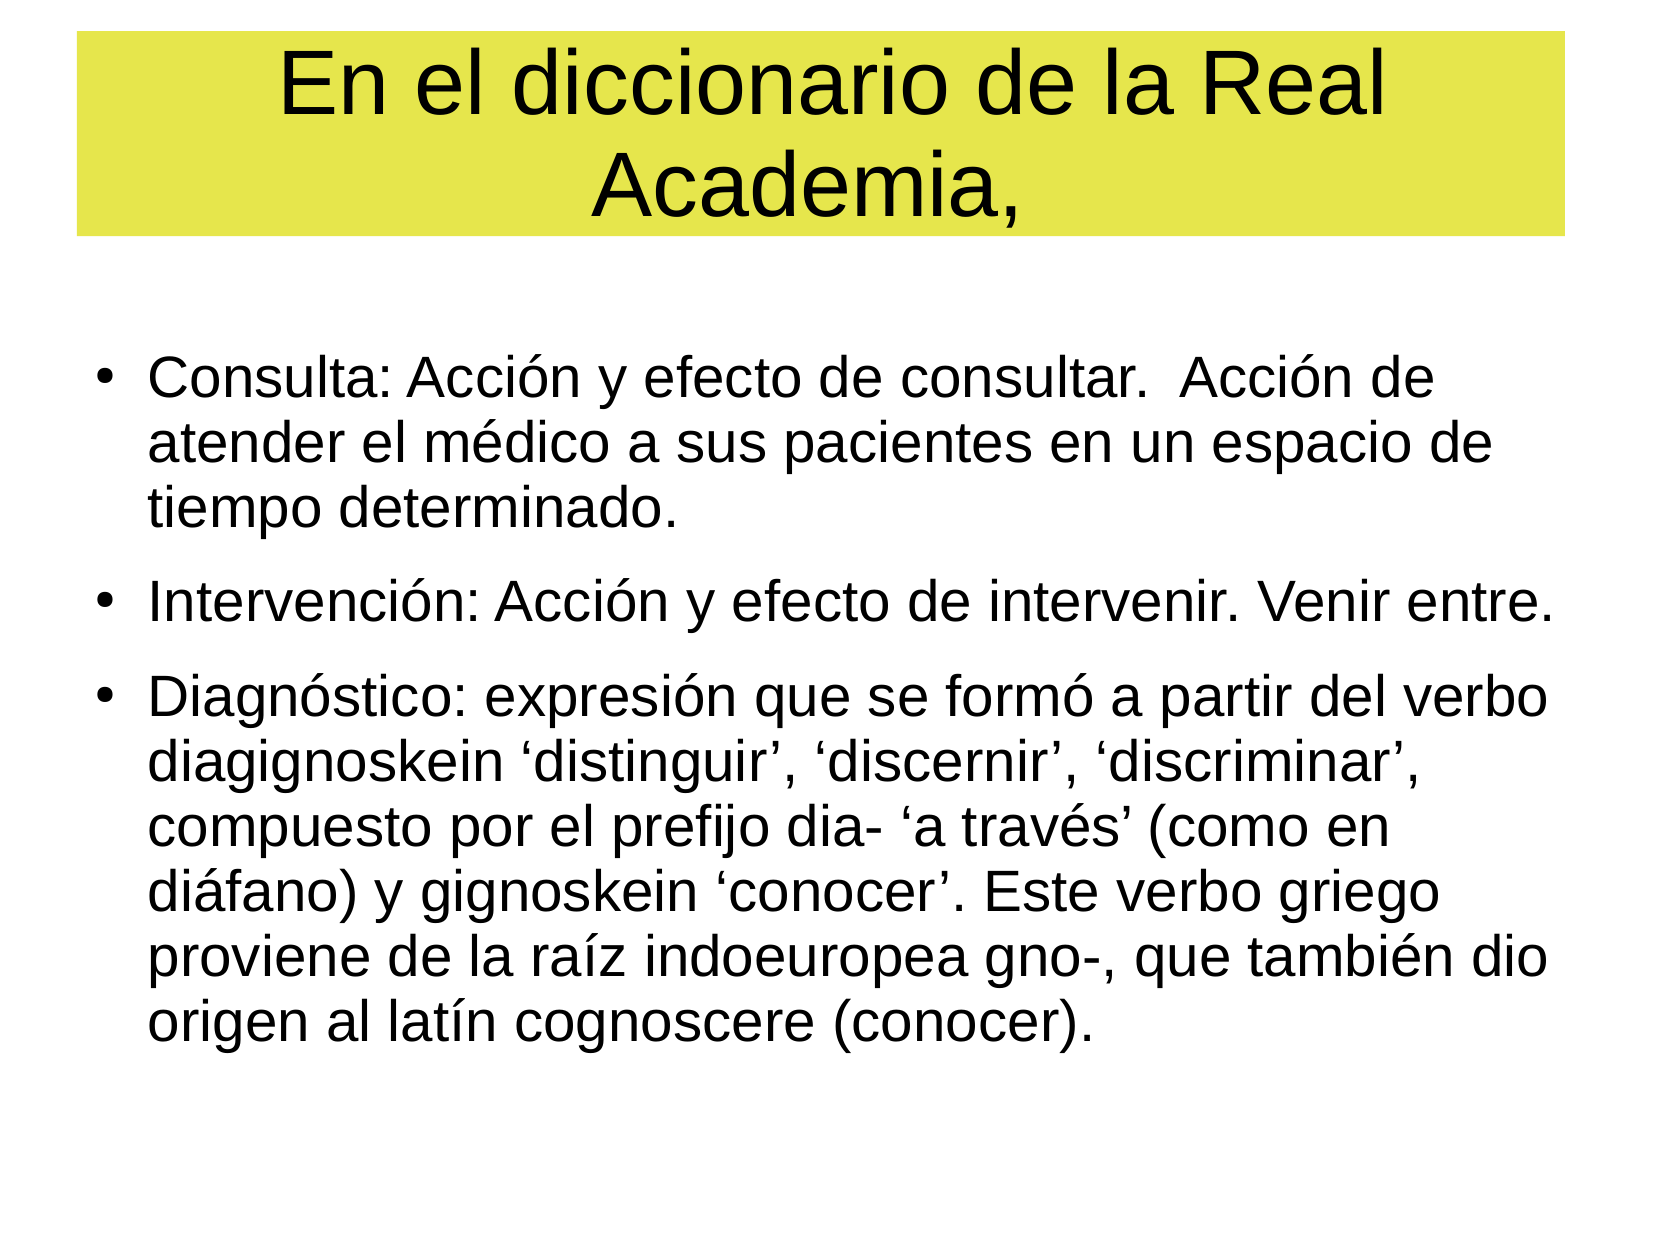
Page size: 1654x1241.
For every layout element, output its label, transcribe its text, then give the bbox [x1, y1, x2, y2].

list Consulta: Acción y efecto de consultar. Acción de atender el médico a sus pacientes en un espacio de tiempo determinado. Intervención: Acción y efecto de intervenir. Venir entre. Diagnóstico: expresión que se formó a partir del verbo diagignoskein ‘distinguir’, ‘discernir’, ‘discriminar’, compuesto por el prefijo dia- ‘a través’ (como en diáfano) y gignoskein ‘conocer’. Este verbo griego proviene de la raíz indoeuropea gno-, que también dio origen al latín cognoscere (conocer). [76, 344, 1565, 1149]
title En el diccionario de la Real Academia, [76, 31, 1565, 237]
